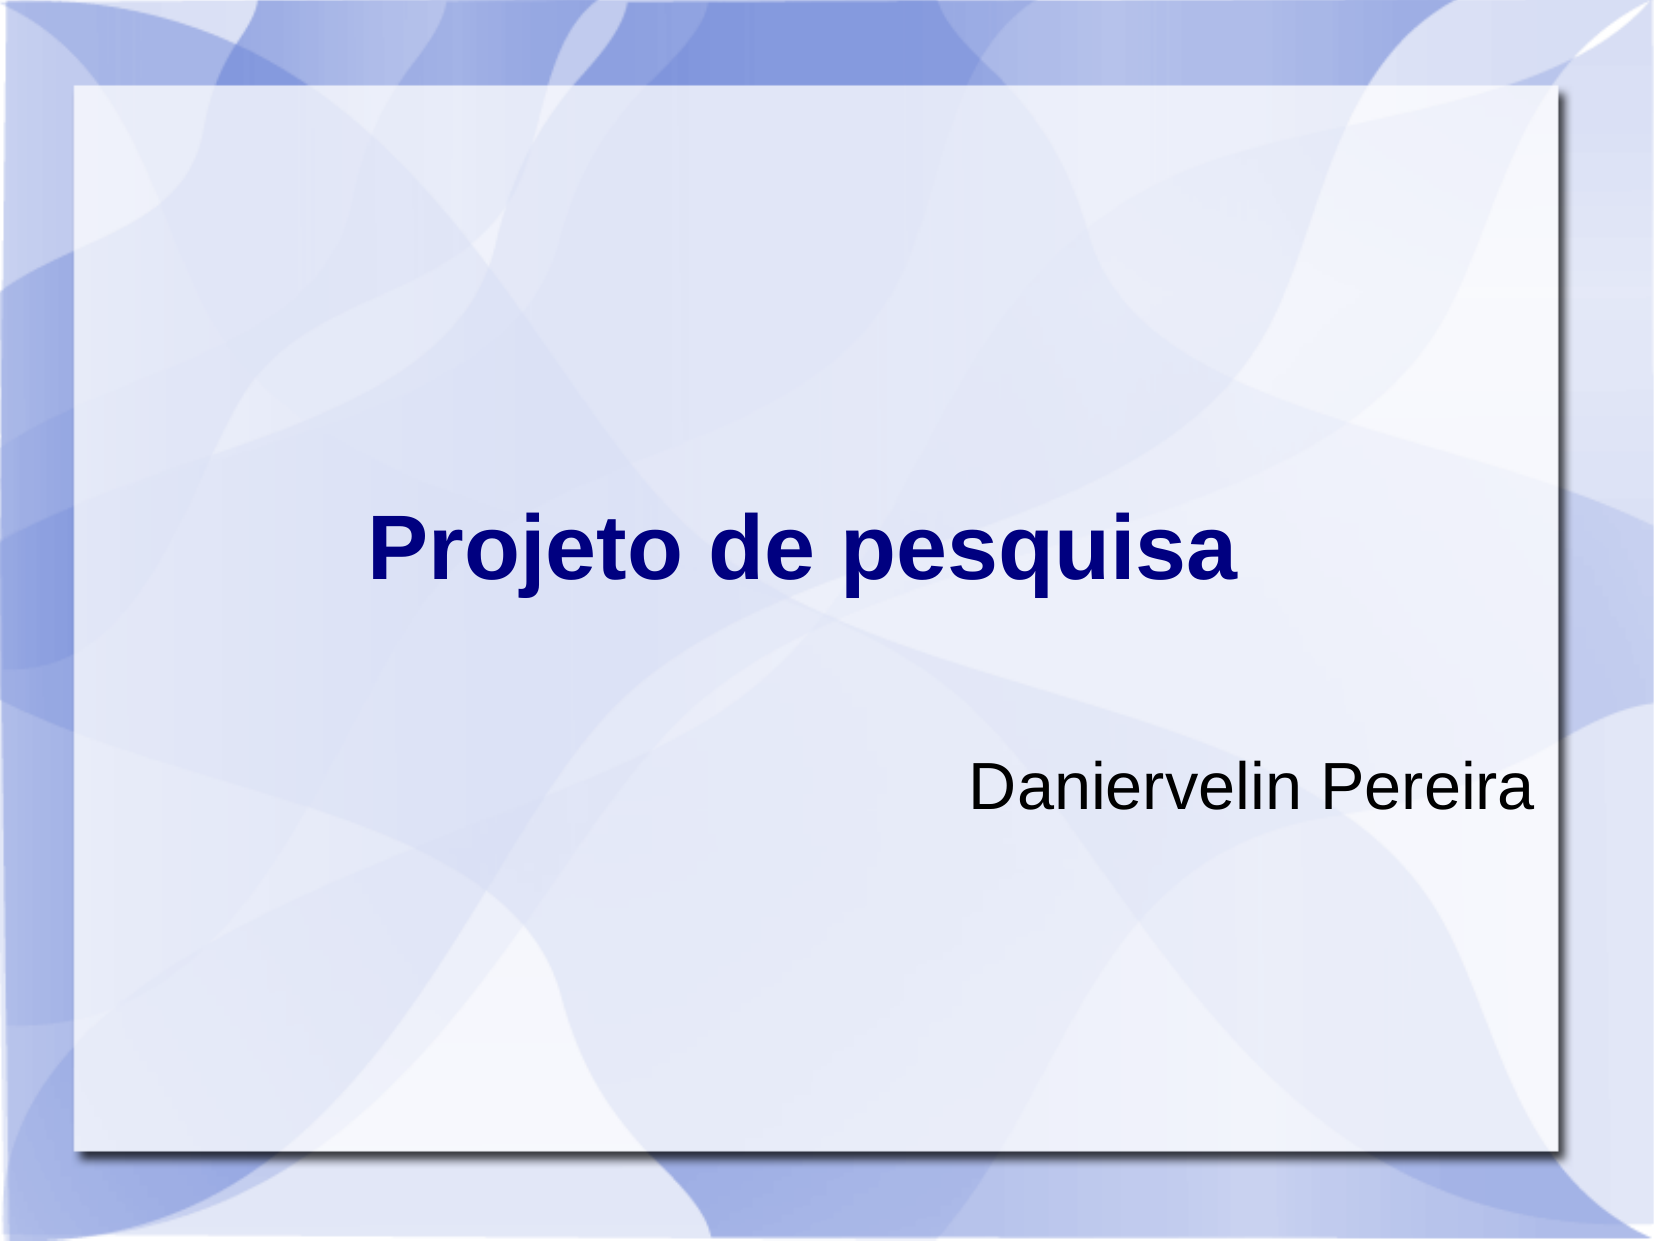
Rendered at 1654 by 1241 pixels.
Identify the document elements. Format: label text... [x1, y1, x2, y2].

subtitle Projeto de pesquisa Daniervelin Pereira [70, 249, 1536, 969]
picture [0, 0, 1654, 1241]
